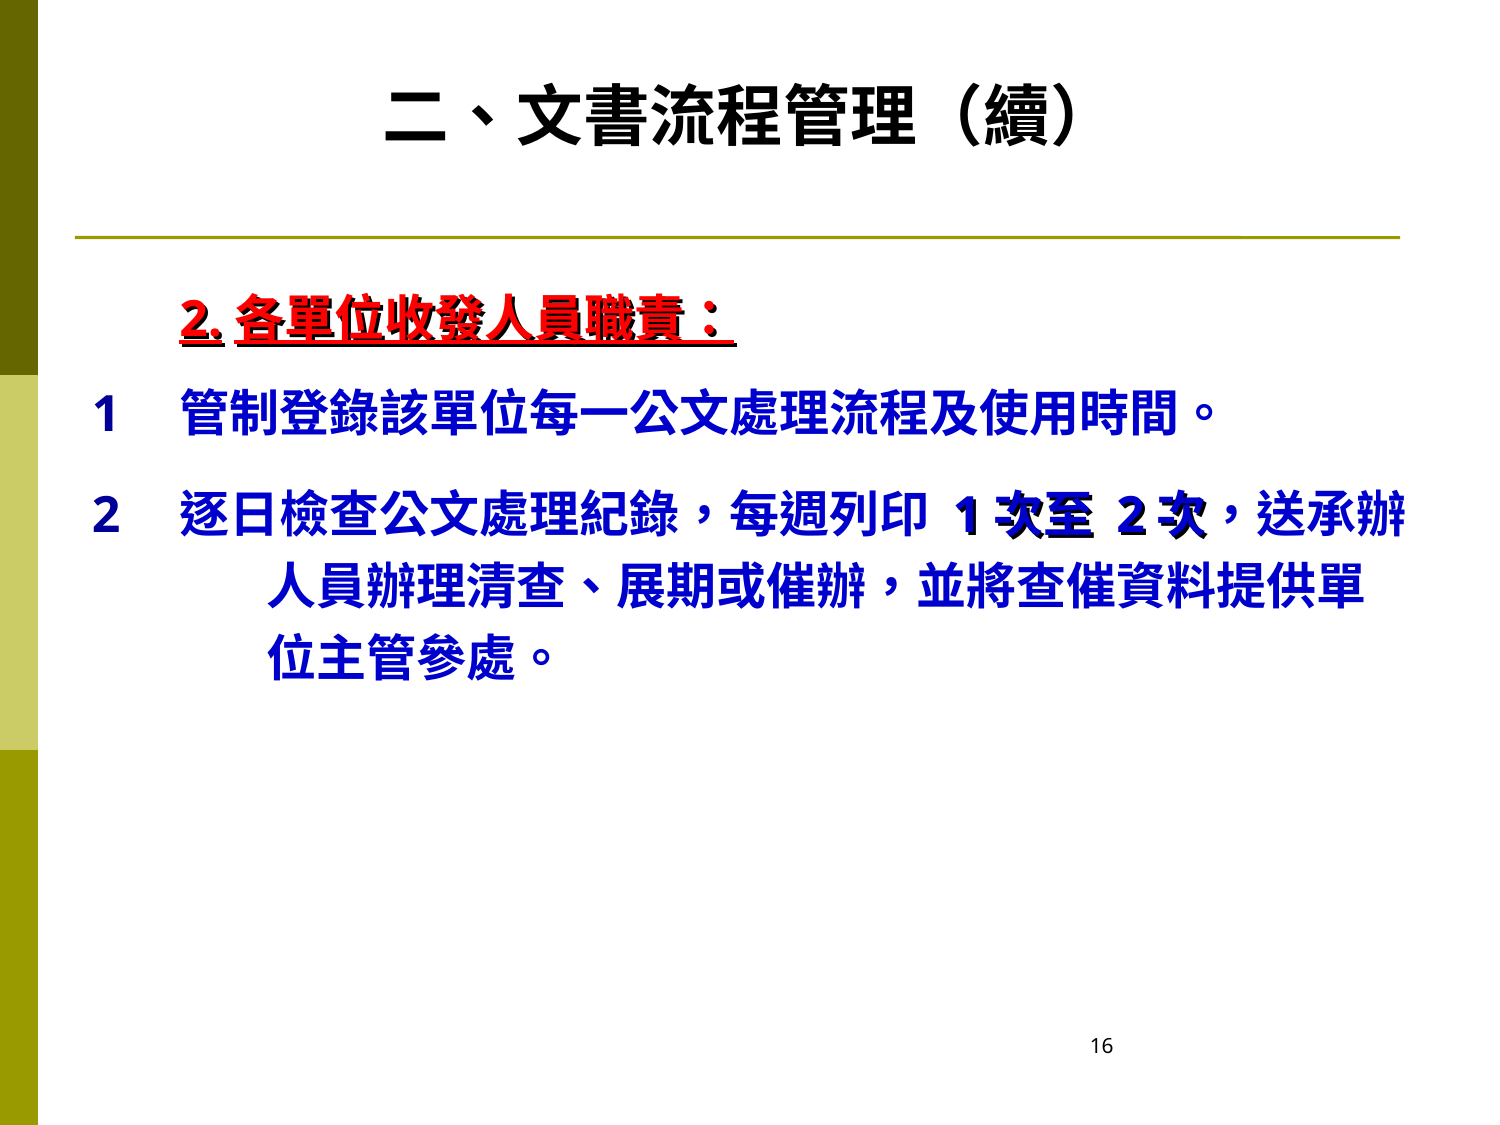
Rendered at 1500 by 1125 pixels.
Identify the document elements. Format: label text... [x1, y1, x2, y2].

title 二、文書流程管理（續） [75, 45, 1426, 161]
list 2.各單位收發人員職責： 管制登錄該單位每一公文處理流程及使用時間。 逐日檢查公文處理紀錄，每週列印 1次至 2次，送承辦人員辦理清查、展期或催辦，並將查催資料提供單位主管參處。 [76, 278, 1427, 1023]
text_box [1074, 1025, 1426, 1101]
